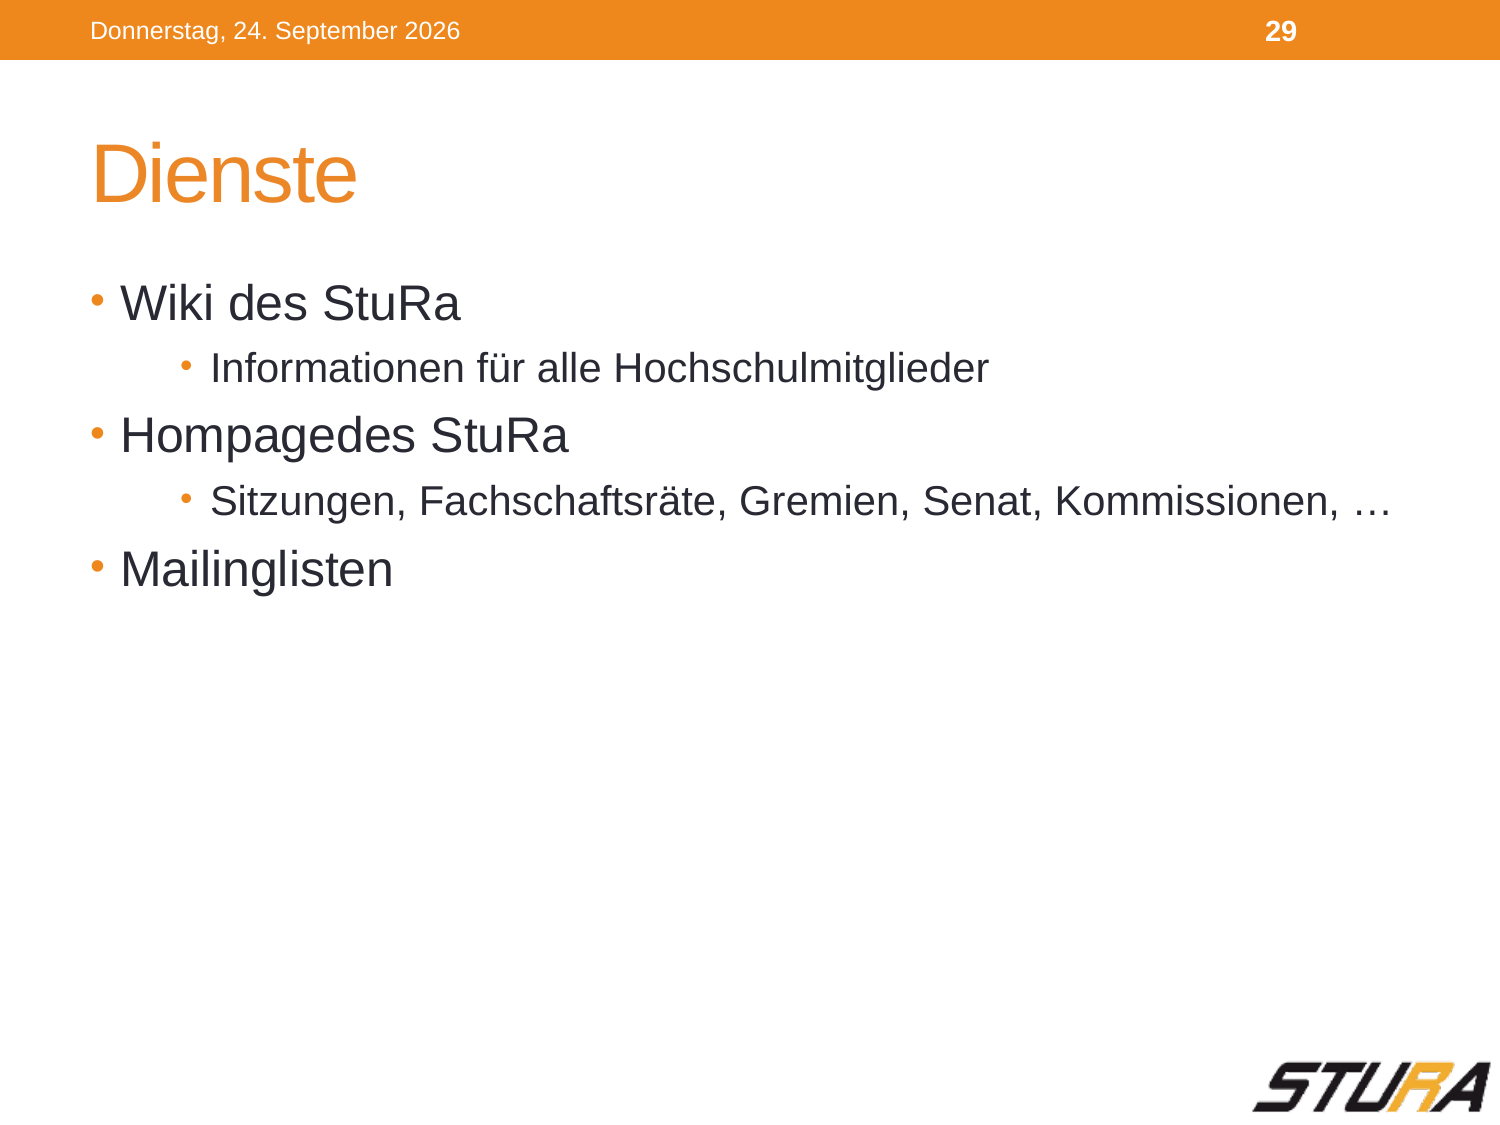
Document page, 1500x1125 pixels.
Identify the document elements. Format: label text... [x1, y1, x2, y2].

list Wiki des StuRa Informationen für alle Hochschulmitglieder Hompage des StuRa Sitzungen, Fachschaftsräte, Gremien, Senat, Kommissionen, … Mailinglisten [75, 262, 1426, 644]
text_box ‹Nr.› [1250, 3, 1426, 57]
text_box Mittwoch, 21. September 16 [75, 3, 550, 57]
title Dienste [75, 87, 1426, 251]
